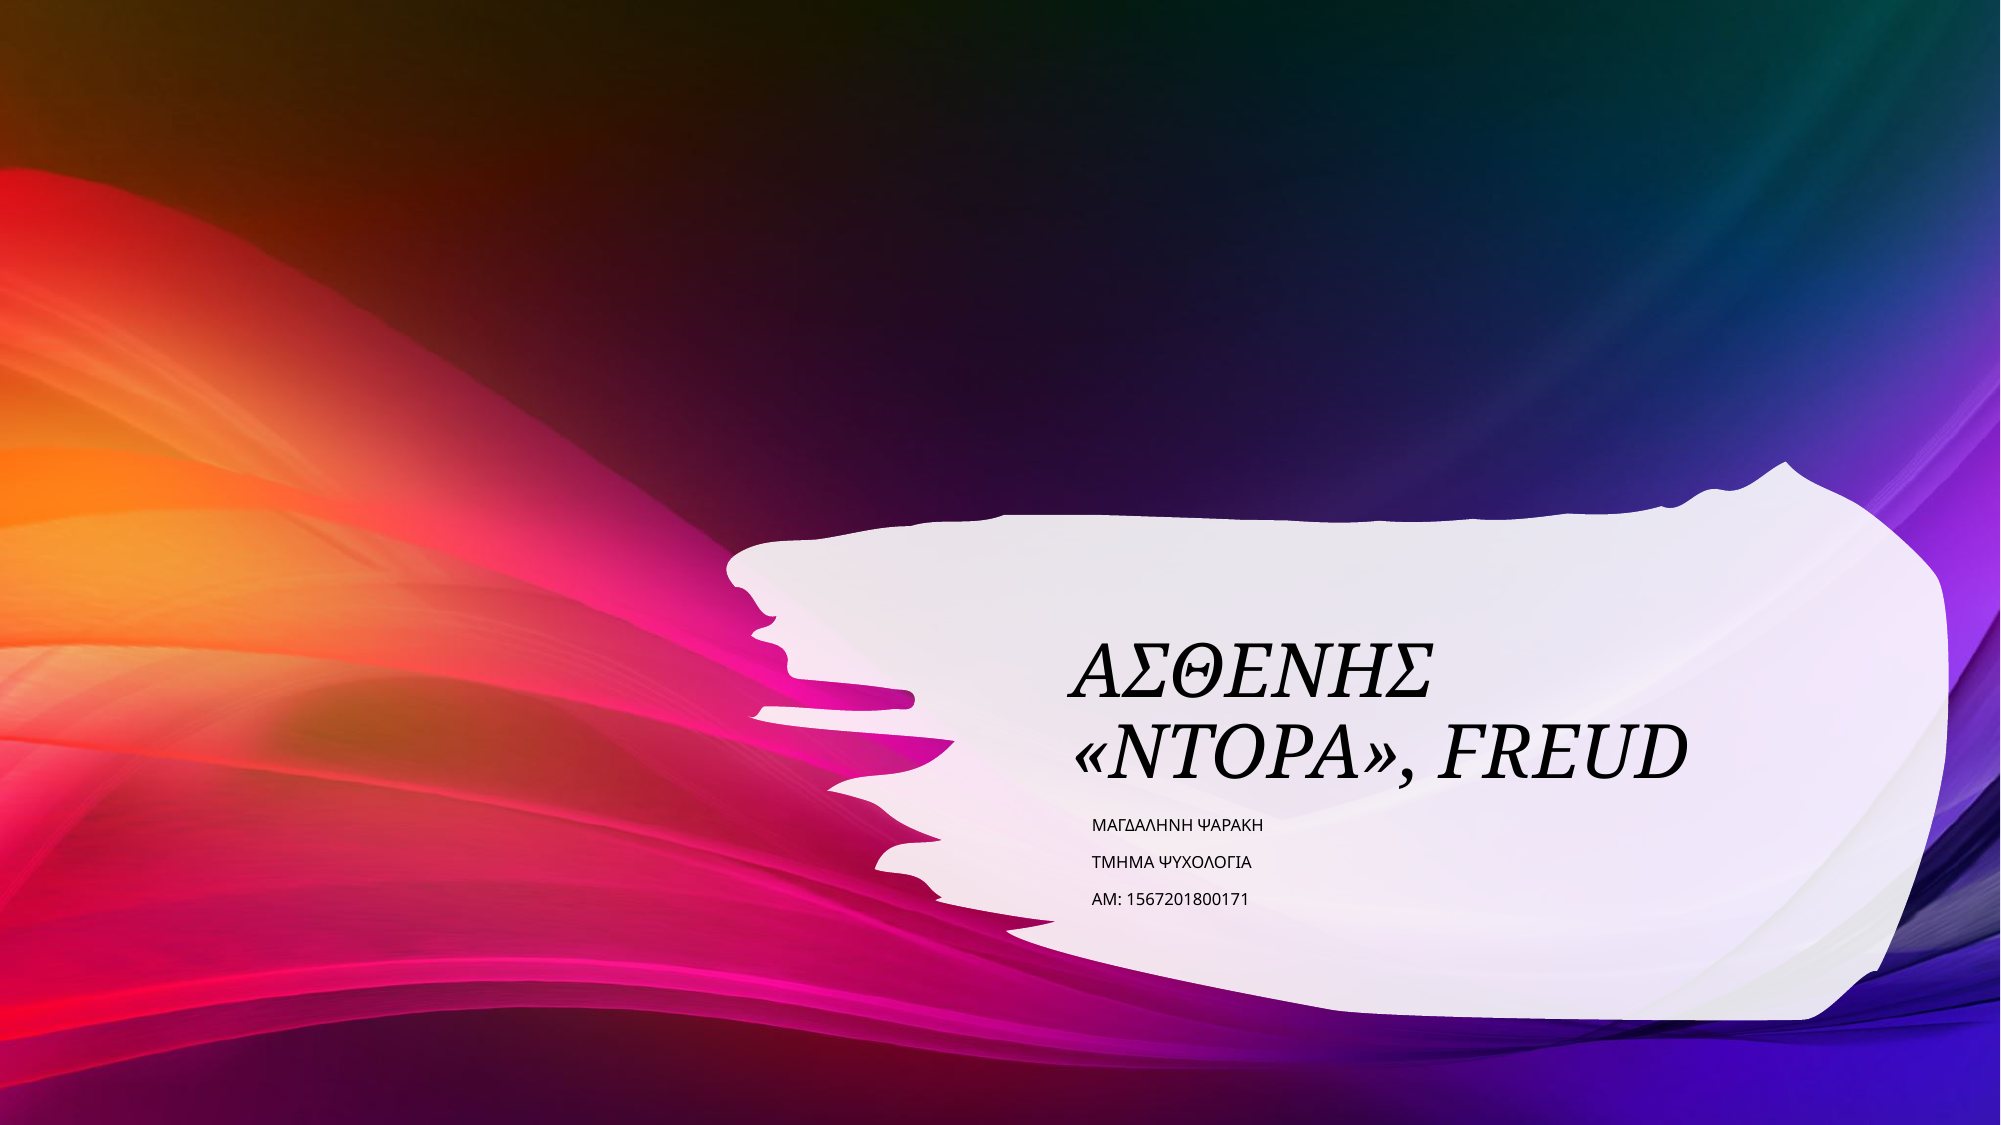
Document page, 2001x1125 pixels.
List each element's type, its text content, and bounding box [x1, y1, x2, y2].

picture [0, 0, 2000, 1125]
subtitle ΜΑΓΔΑΛΗΝΗ ΨΑΡΑΚΗ ΤΜΗΜΑ ΨΥΧΟΛΟΓΙΑ ΑΜ: 1567201800171 [1076, 811, 1727, 918]
text_box [726, 461, 1949, 1021]
title ΑΣΘΕΝΗΣ «ΝΤΟΡΑ», FREUD [1056, 581, 1787, 803]
